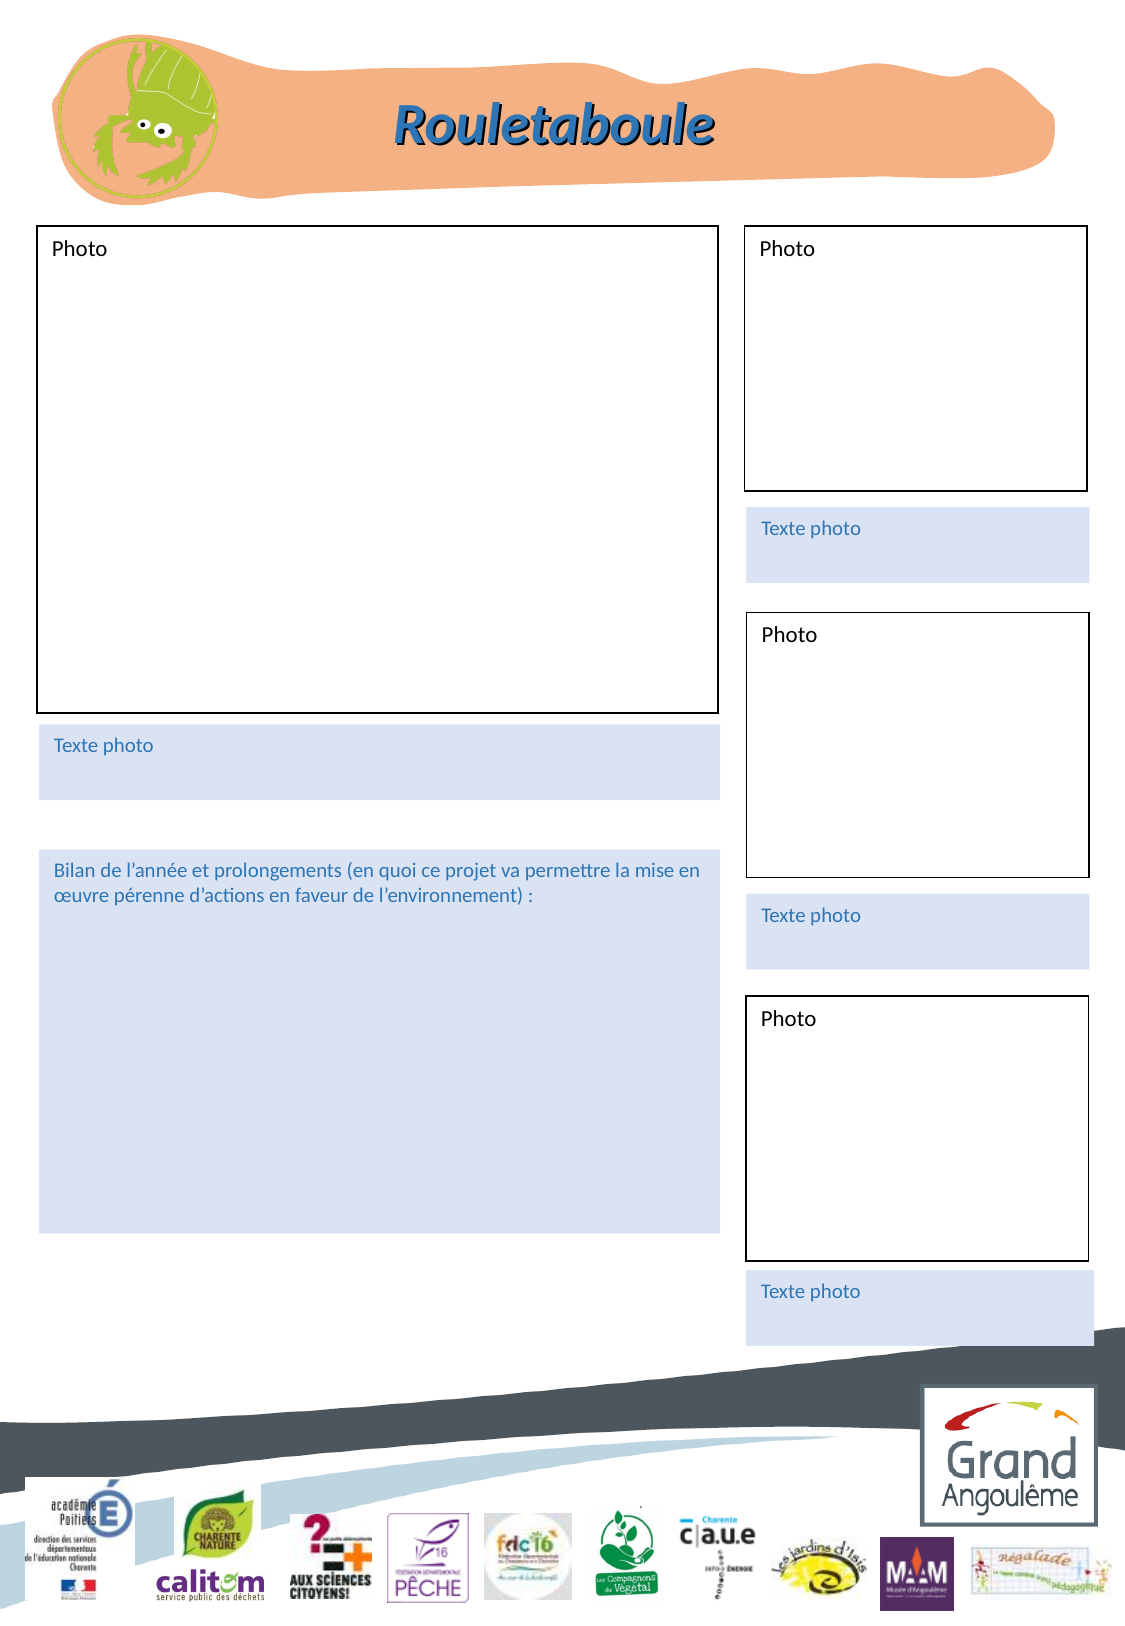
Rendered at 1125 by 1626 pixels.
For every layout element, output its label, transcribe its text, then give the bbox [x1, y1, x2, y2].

text_box Photo [744, 225, 1088, 491]
text_box Rouletaboule [229, 55, 1055, 199]
text_box Photo [745, 995, 1089, 1261]
picture [45, 27, 229, 211]
text_box Texte photo [746, 893, 1090, 970]
text_box Bilan de l’année et prolongements (en quoi ce projet va permettre la mise en œuvre pérenne d’actions en faveur de l’environnement) : [39, 849, 721, 1234]
picture [0, 1312, 1125, 1625]
text_box Texte photo [746, 507, 1090, 583]
text_box Photo [36, 225, 718, 714]
text_box Texte photo [39, 724, 721, 801]
text_box Texte photo [745, 1270, 1095, 1346]
text_box Photo [746, 612, 1090, 878]
